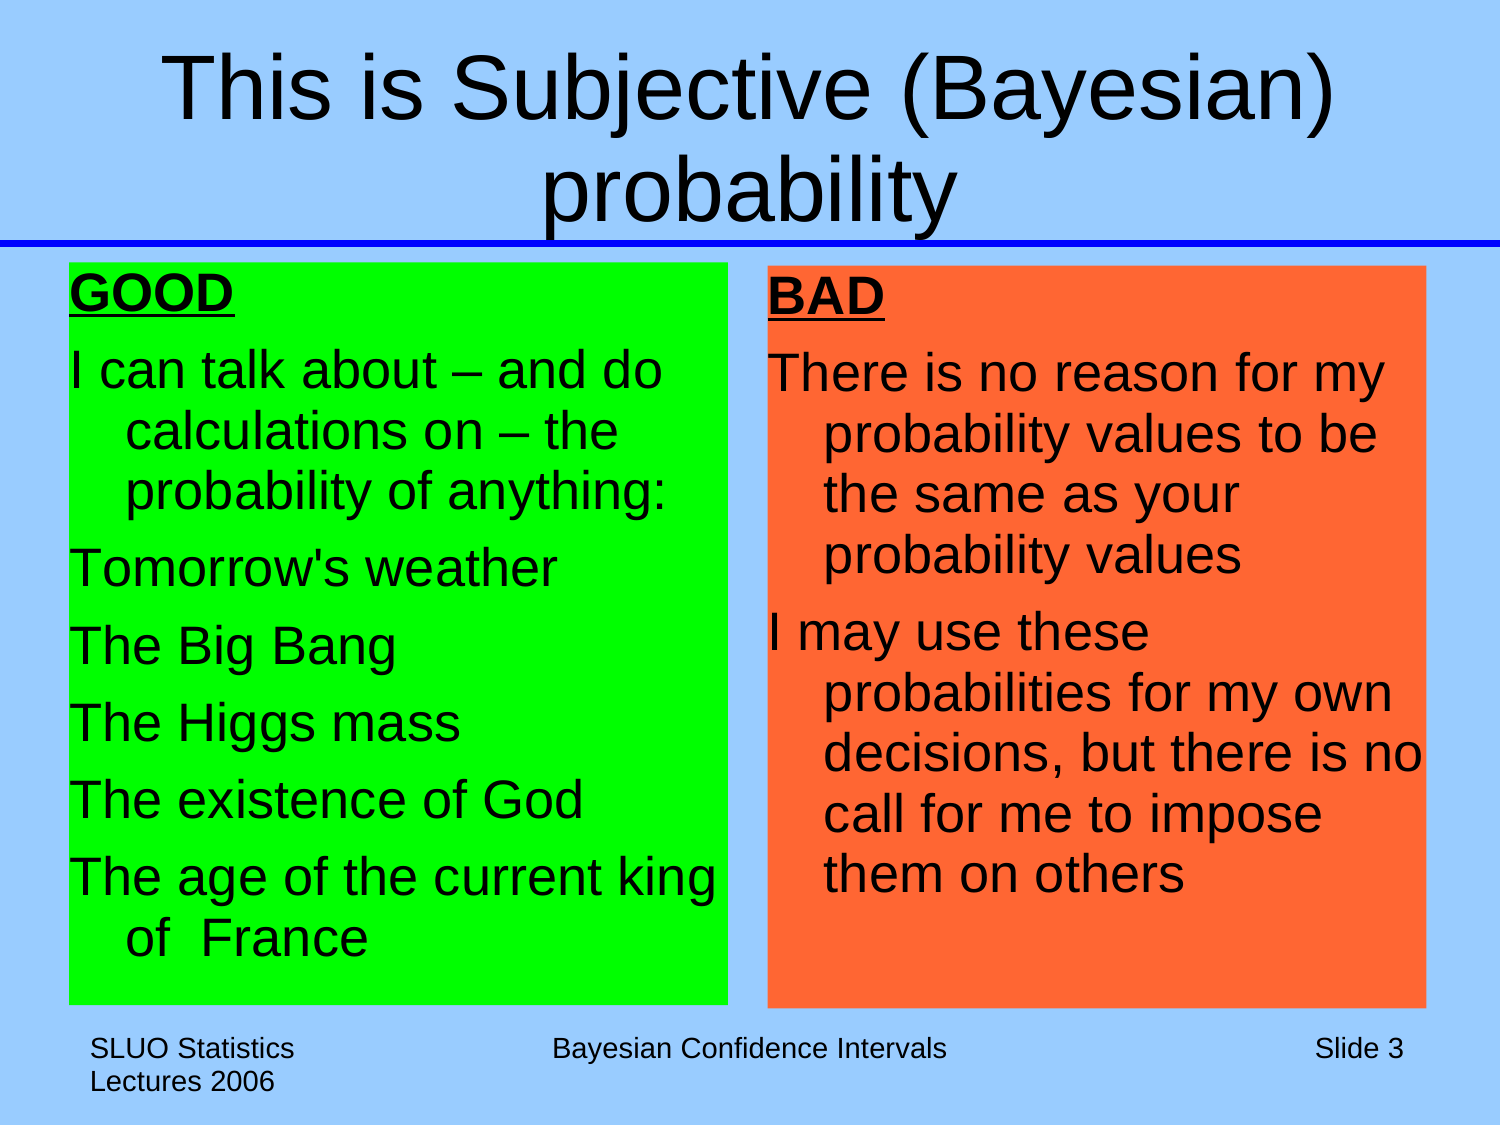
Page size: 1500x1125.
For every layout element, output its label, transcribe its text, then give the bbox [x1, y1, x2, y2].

list GOOD I can talk about – and do calculations on – the probability of anything: Tomorrow's weather The Big Bang The Higgs mass The existence of God The age of the current king of France [69, 262, 728, 1006]
title This is Subjective (Bayesian) probability [75, 36, 1426, 242]
list BAD There is no reason for my probability values to be the same as your probability values I may use these probabilities for my own decisions, but there is no call for me to impose them on others [767, 265, 1427, 1009]
